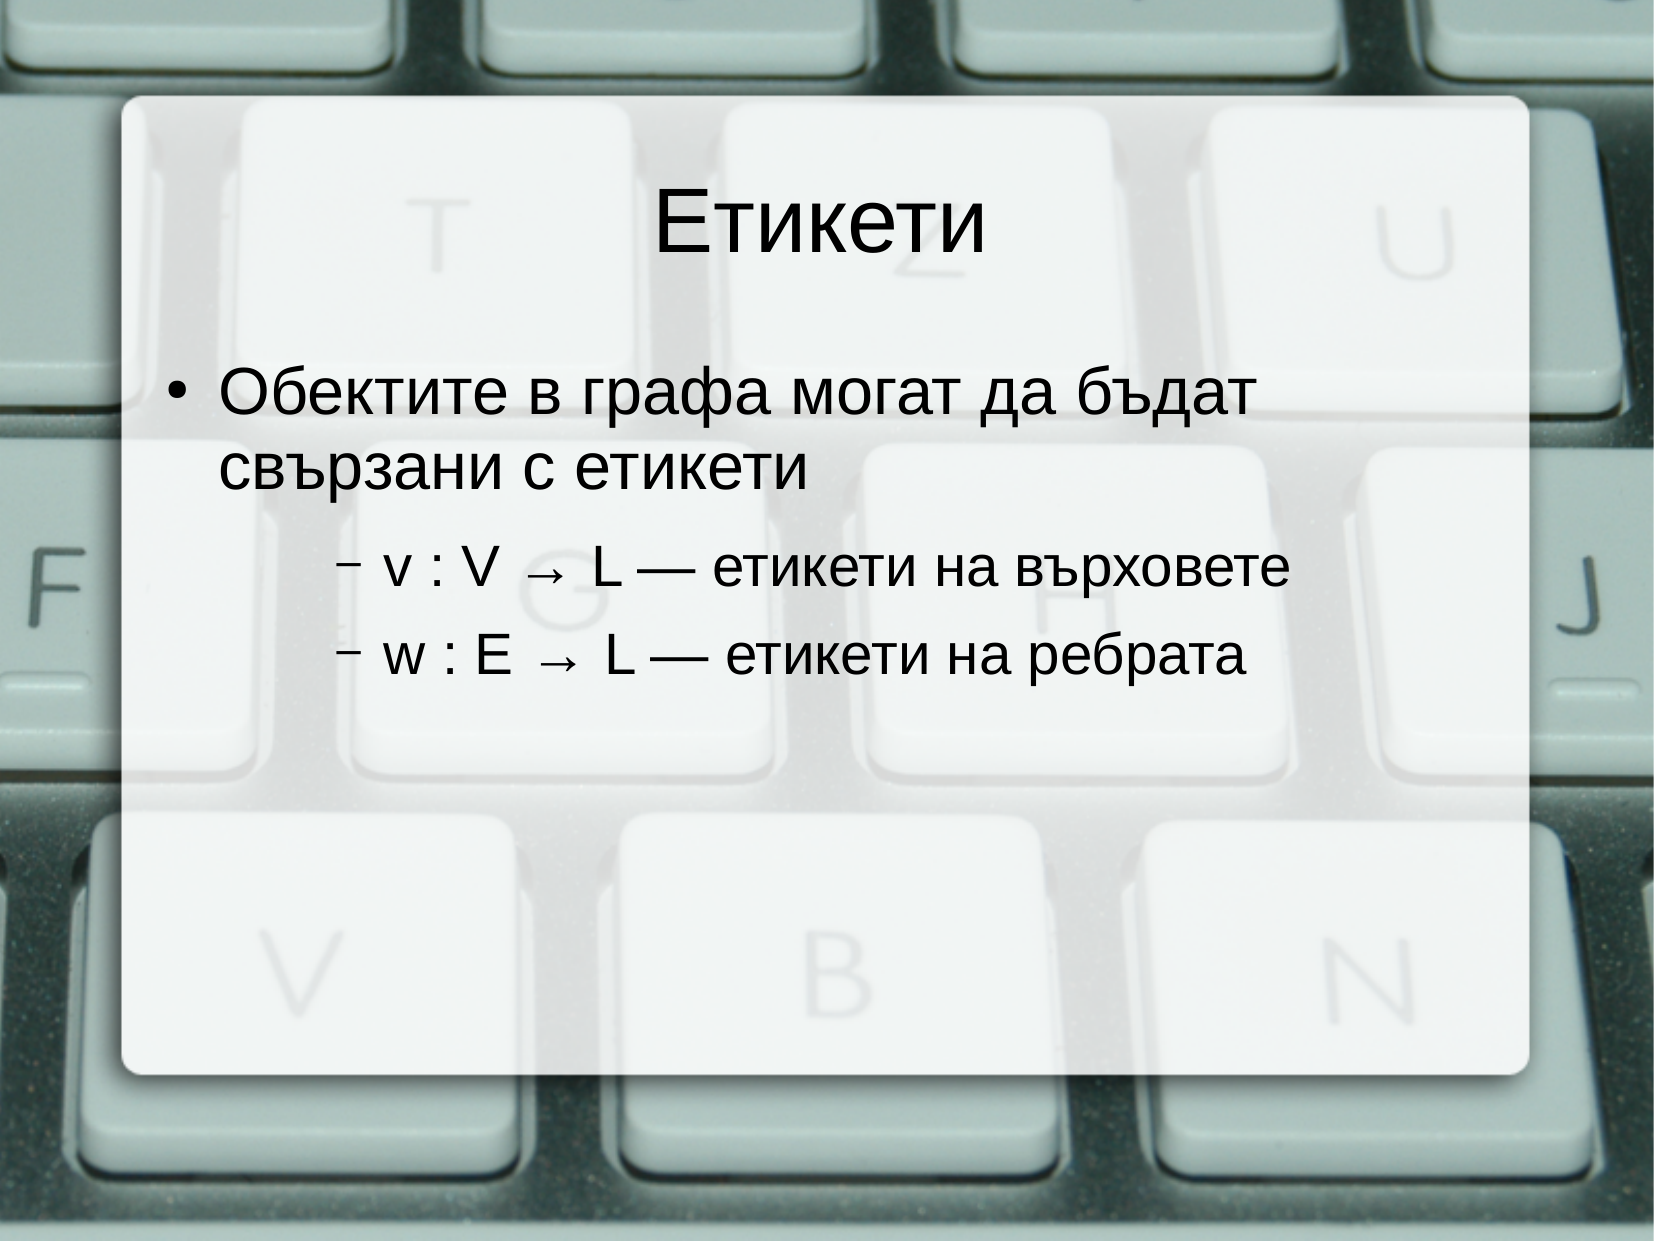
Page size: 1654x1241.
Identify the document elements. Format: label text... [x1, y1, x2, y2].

list Обектите в графа могат да бъдат свързани с етикети v : V → L — етикети на върховете w : E → L — етикети на ребрата [147, 354, 1506, 1074]
picture [0, 0, 1654, 1241]
title Етикети [135, 117, 1506, 325]
